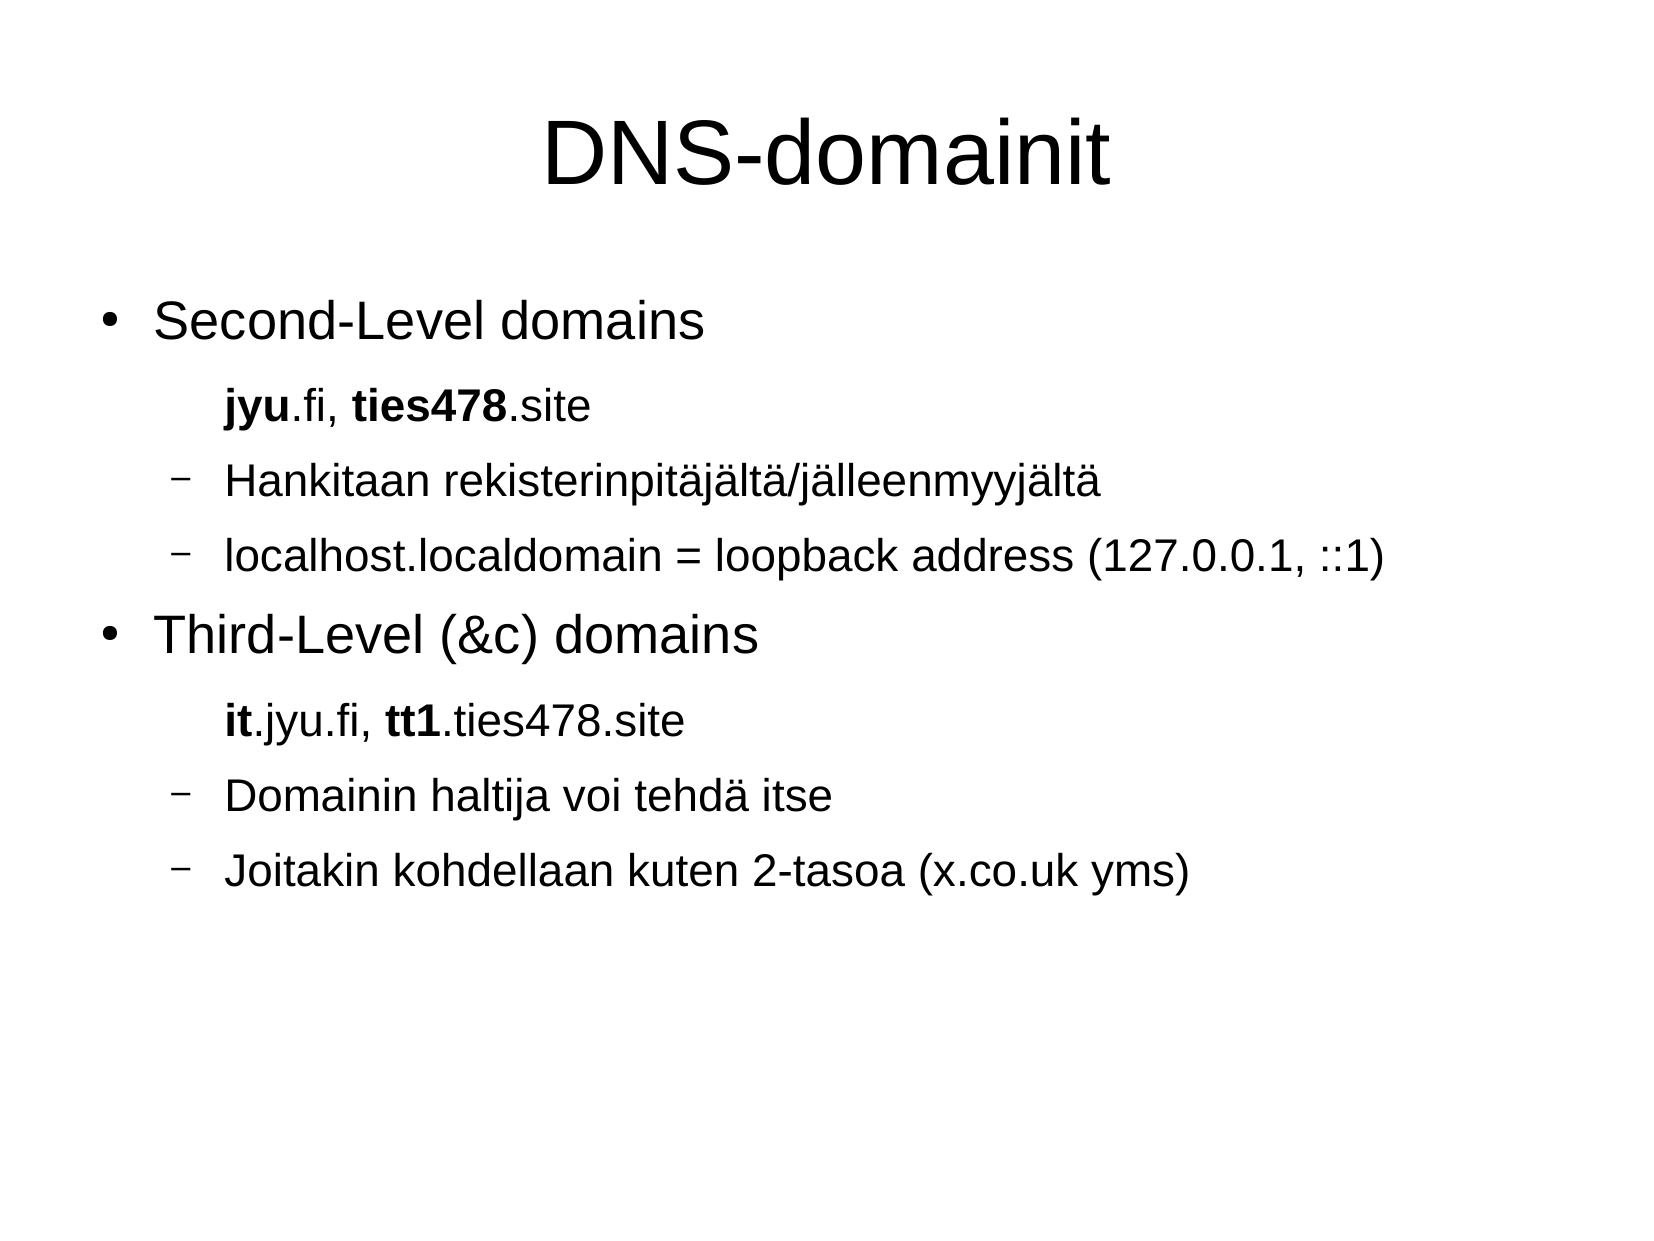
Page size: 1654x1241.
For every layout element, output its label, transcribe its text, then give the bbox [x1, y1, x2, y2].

title DNS-domainit [82, 49, 1571, 257]
list Second-Level domains jyu.fi, ties478.site Hankitaan rekisterinpitäjältä/jälleenmyyjältä localhost.localdomain = loopback address (127.0.0.1, ::1) Third-Level (&c) domains it.jyu.fi, tt1.ties478.site Domainin haltija voi tehdä itse Joitakin kohdellaan kuten 2-tasoa (x.co.uk yms) [82, 290, 1571, 1010]
